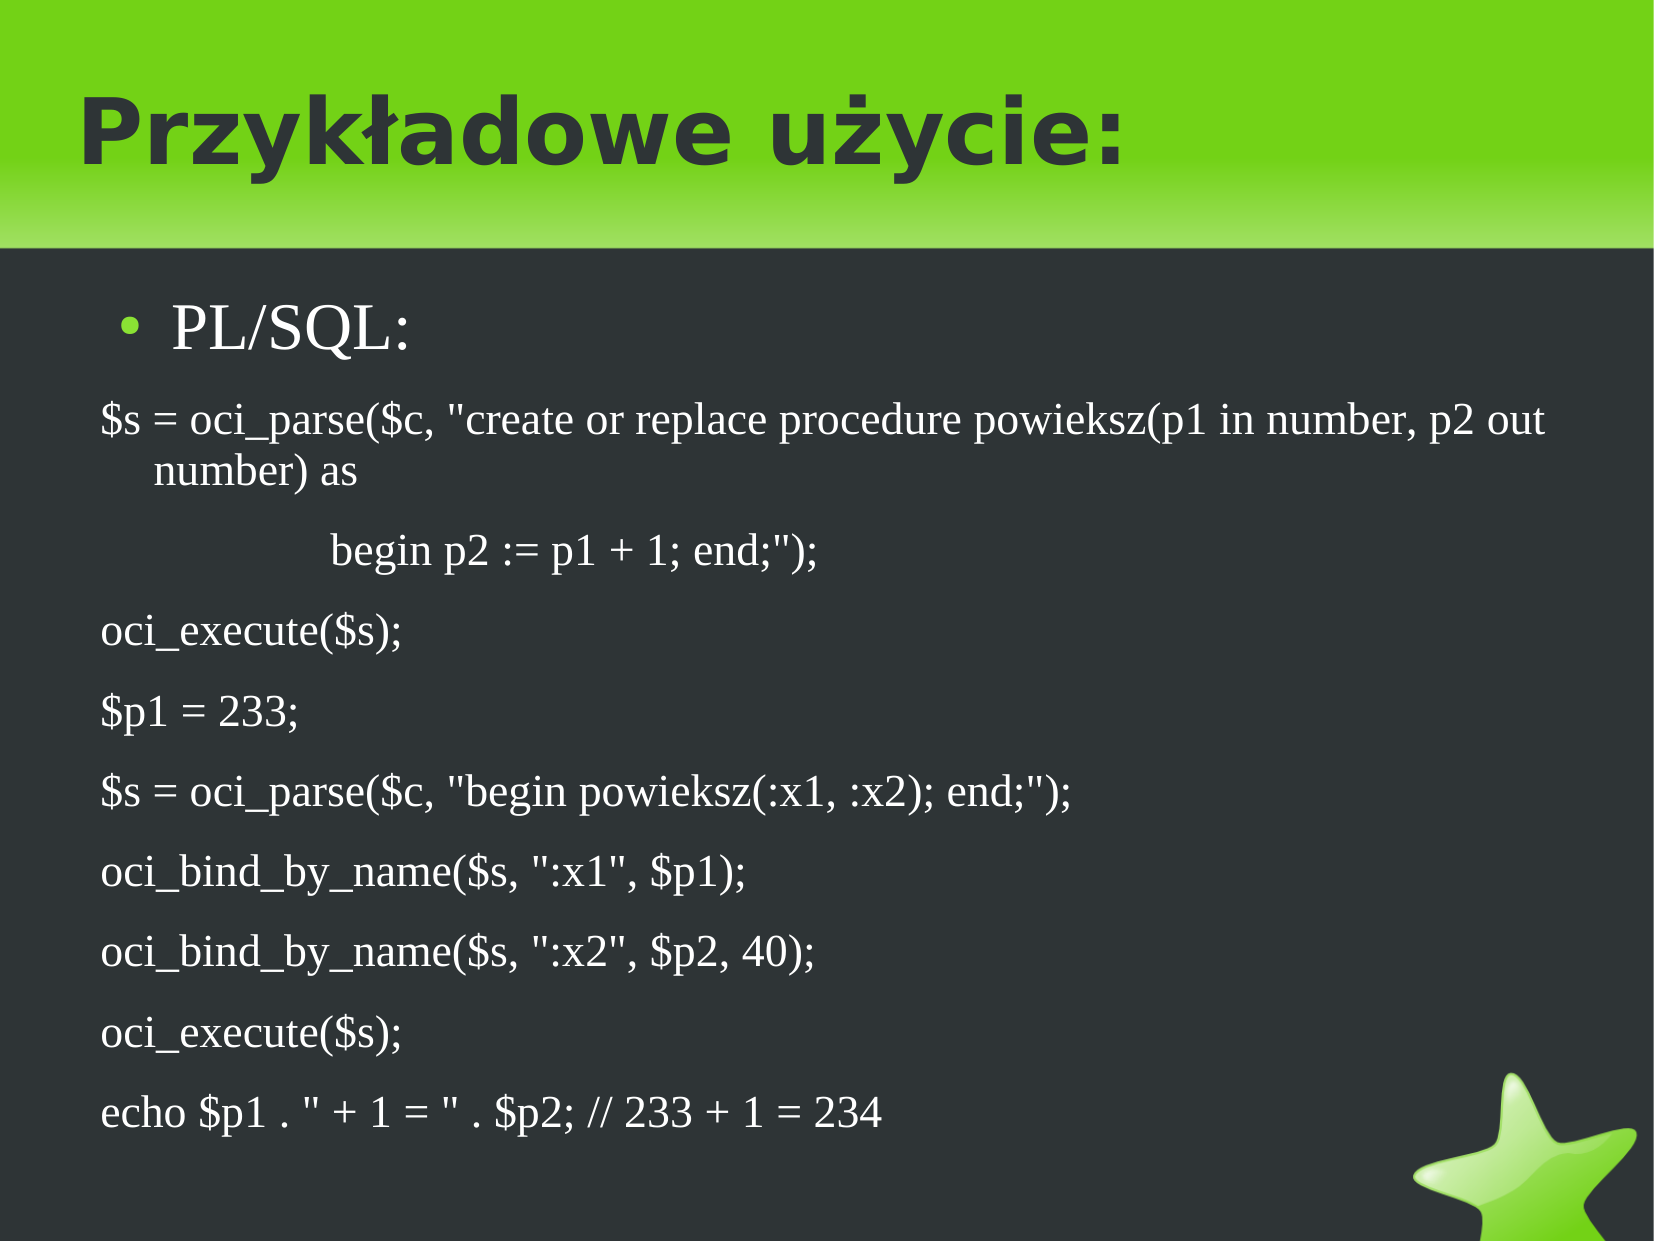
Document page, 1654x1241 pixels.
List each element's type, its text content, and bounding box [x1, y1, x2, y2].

picture [0, 0, 1654, 1241]
list PL/SQL: $s = oci_parse($c, "create or replace procedure powieksz(p1 in number, p2 out number) as begin p2 := p1 + 1; end;"); oci_execute($s); $p1 = 233; $s = oci_parse($c, "begin powieksz(:x1, :x2); end;"); oci_bind_by_name($s, ":x1", $p1); oci_bind_by_name($s, ":x2", $p2, 40); oci_execute($s); echo $p1 . " + 1 = " . $p2; // 233 + 1 = 234 [82, 290, 1571, 1192]
title Przykładowe użycie: [76, 36, 1565, 229]
